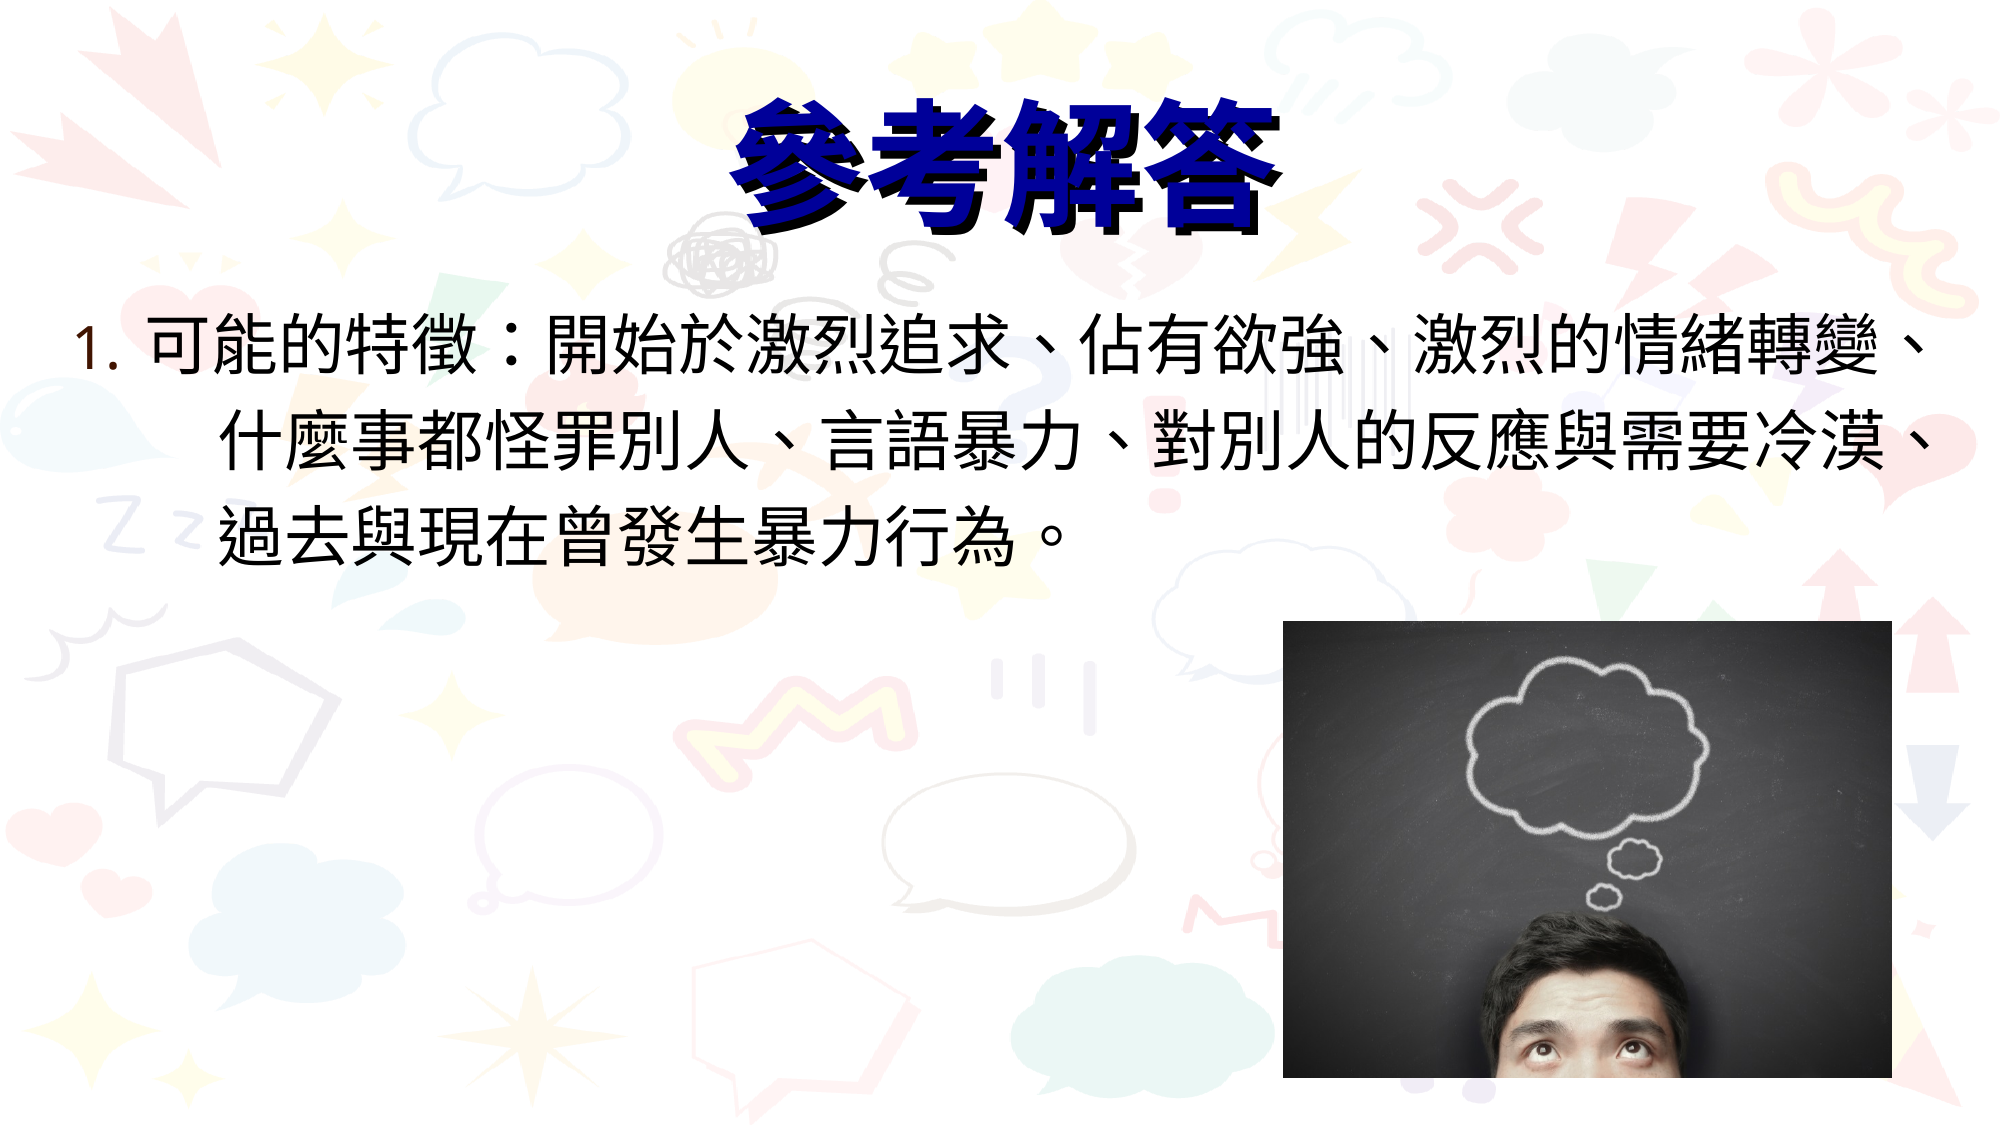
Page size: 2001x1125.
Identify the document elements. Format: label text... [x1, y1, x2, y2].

list 可能的特徵：開始於激烈追求、佔有欲強、激烈的情緒轉變、什麼事都怪罪別人、言語暴力、對別人的反應與需要冷漠、過去與現在曾發生暴力行為。 [56, 278, 1947, 1125]
title 參考解答 [326, 66, 1677, 254]
picture [1283, 621, 1892, 1078]
